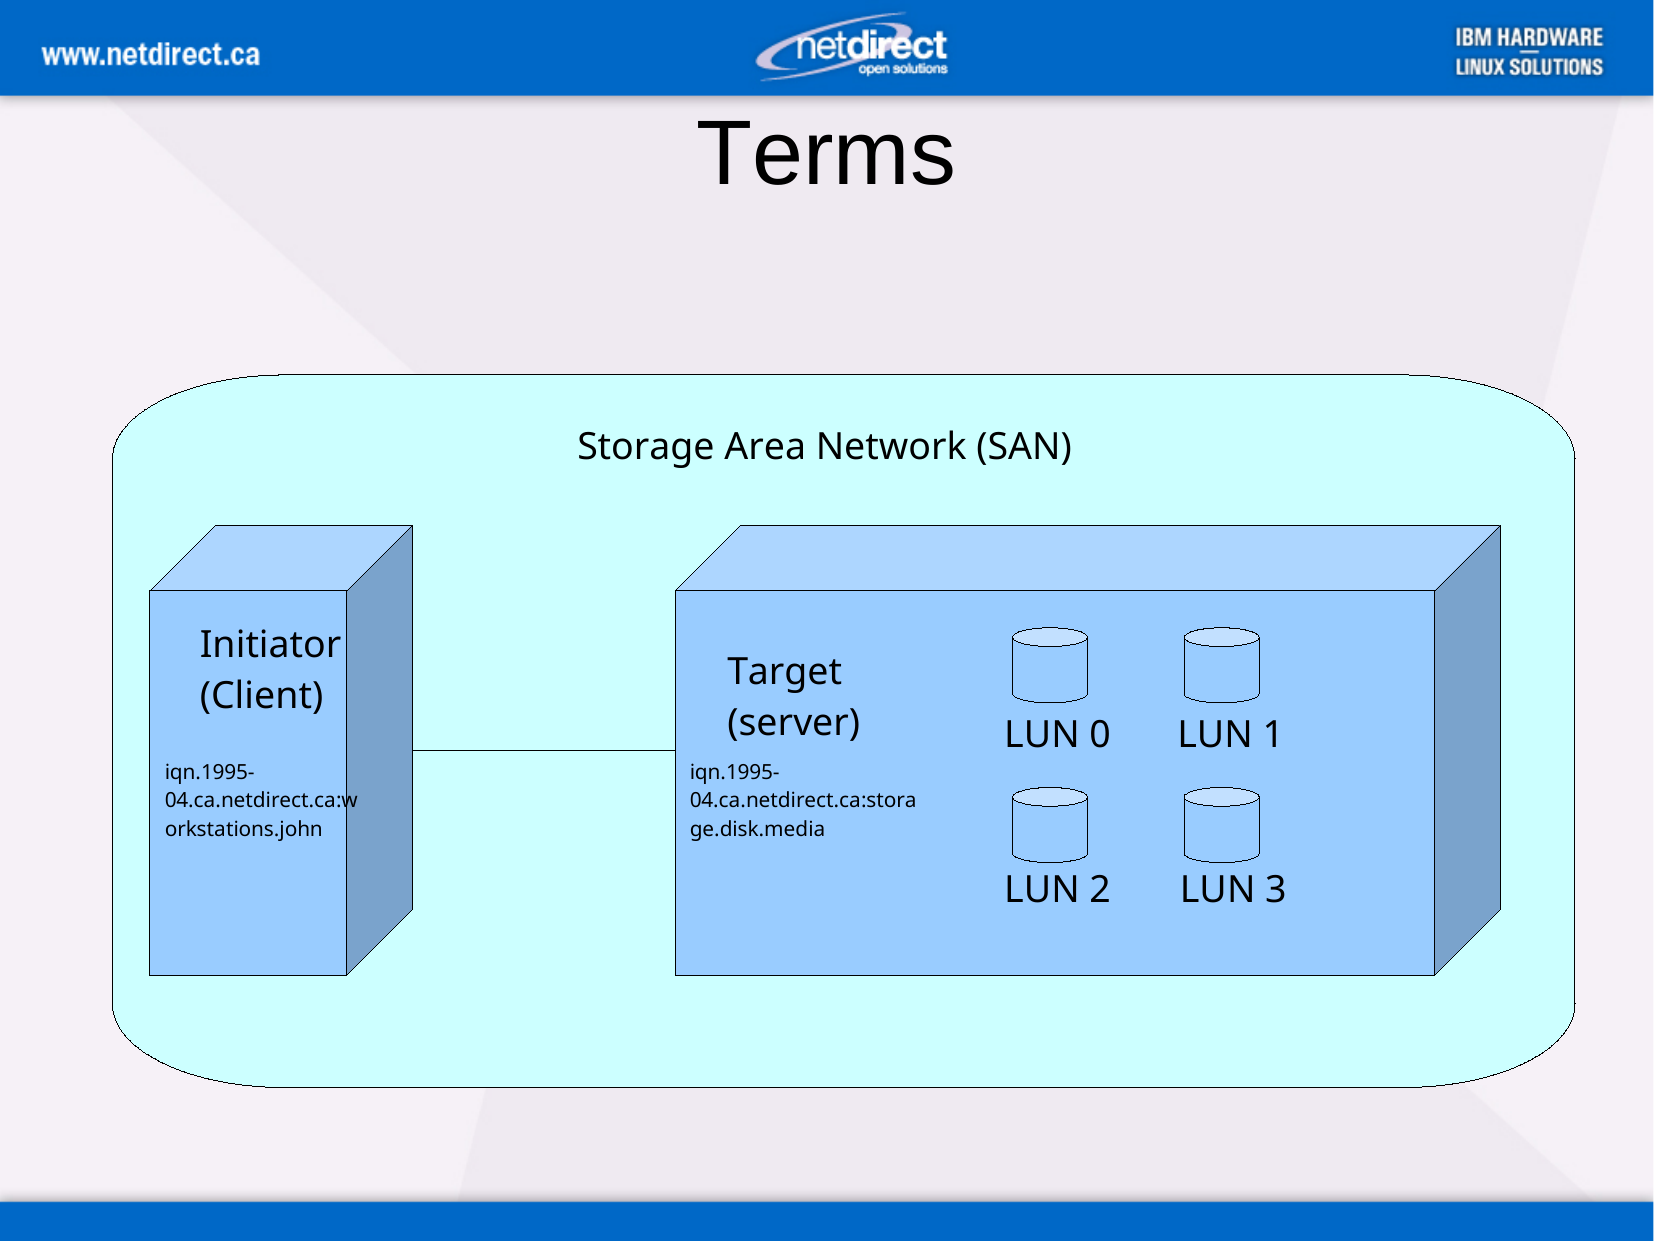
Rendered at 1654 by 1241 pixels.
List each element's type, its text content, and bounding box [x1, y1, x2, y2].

text_box LUN 1 [1162, 699, 1299, 758]
text_box Initiator (Client) [185, 610, 338, 713]
text_box Storage Area Network (SAN) [562, 412, 1073, 471]
text_box LUN 3 [1165, 855, 1301, 914]
picture [0, 0, 1654, 1241]
text_box LUN 0 [989, 699, 1126, 758]
text_box LUN 2 [989, 855, 1126, 914]
text_box [112, 374, 1576, 1088]
text_box Target (server) [712, 637, 901, 740]
text_box iqn.1995-04.ca.netdirect.ca:workstations.john [150, 750, 376, 837]
title Terms [82, 56, 1571, 250]
text_box iqn.1995-04.ca.netdirect.ca:storage.disk.media [675, 750, 938, 837]
